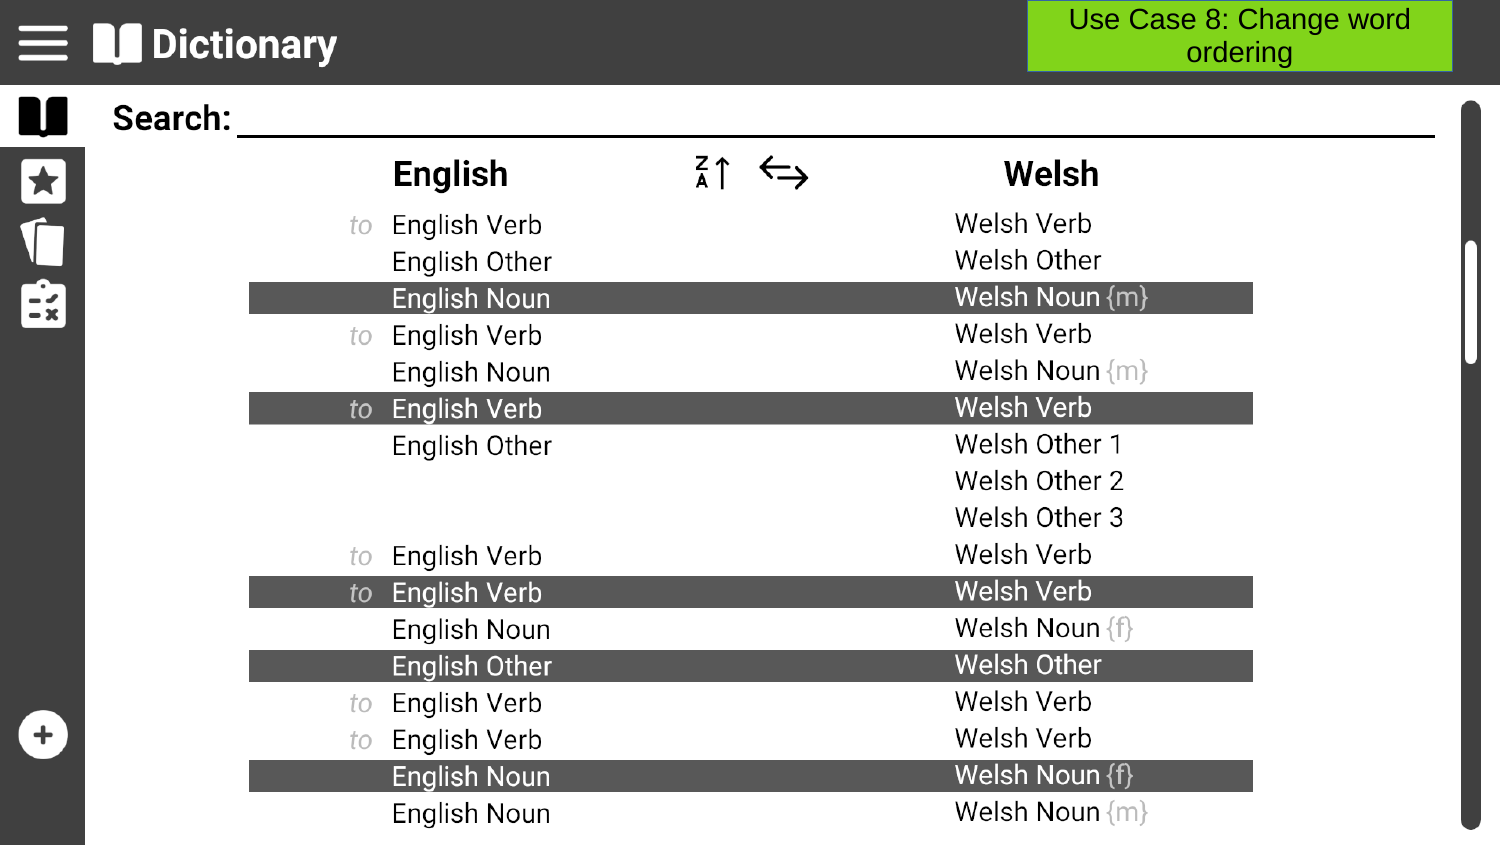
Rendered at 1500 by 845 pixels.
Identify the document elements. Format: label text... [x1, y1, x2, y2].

text_box Use Case 8: Change word ordering [1027, 0, 1453, 72]
picture [0, 0, 1500, 845]
